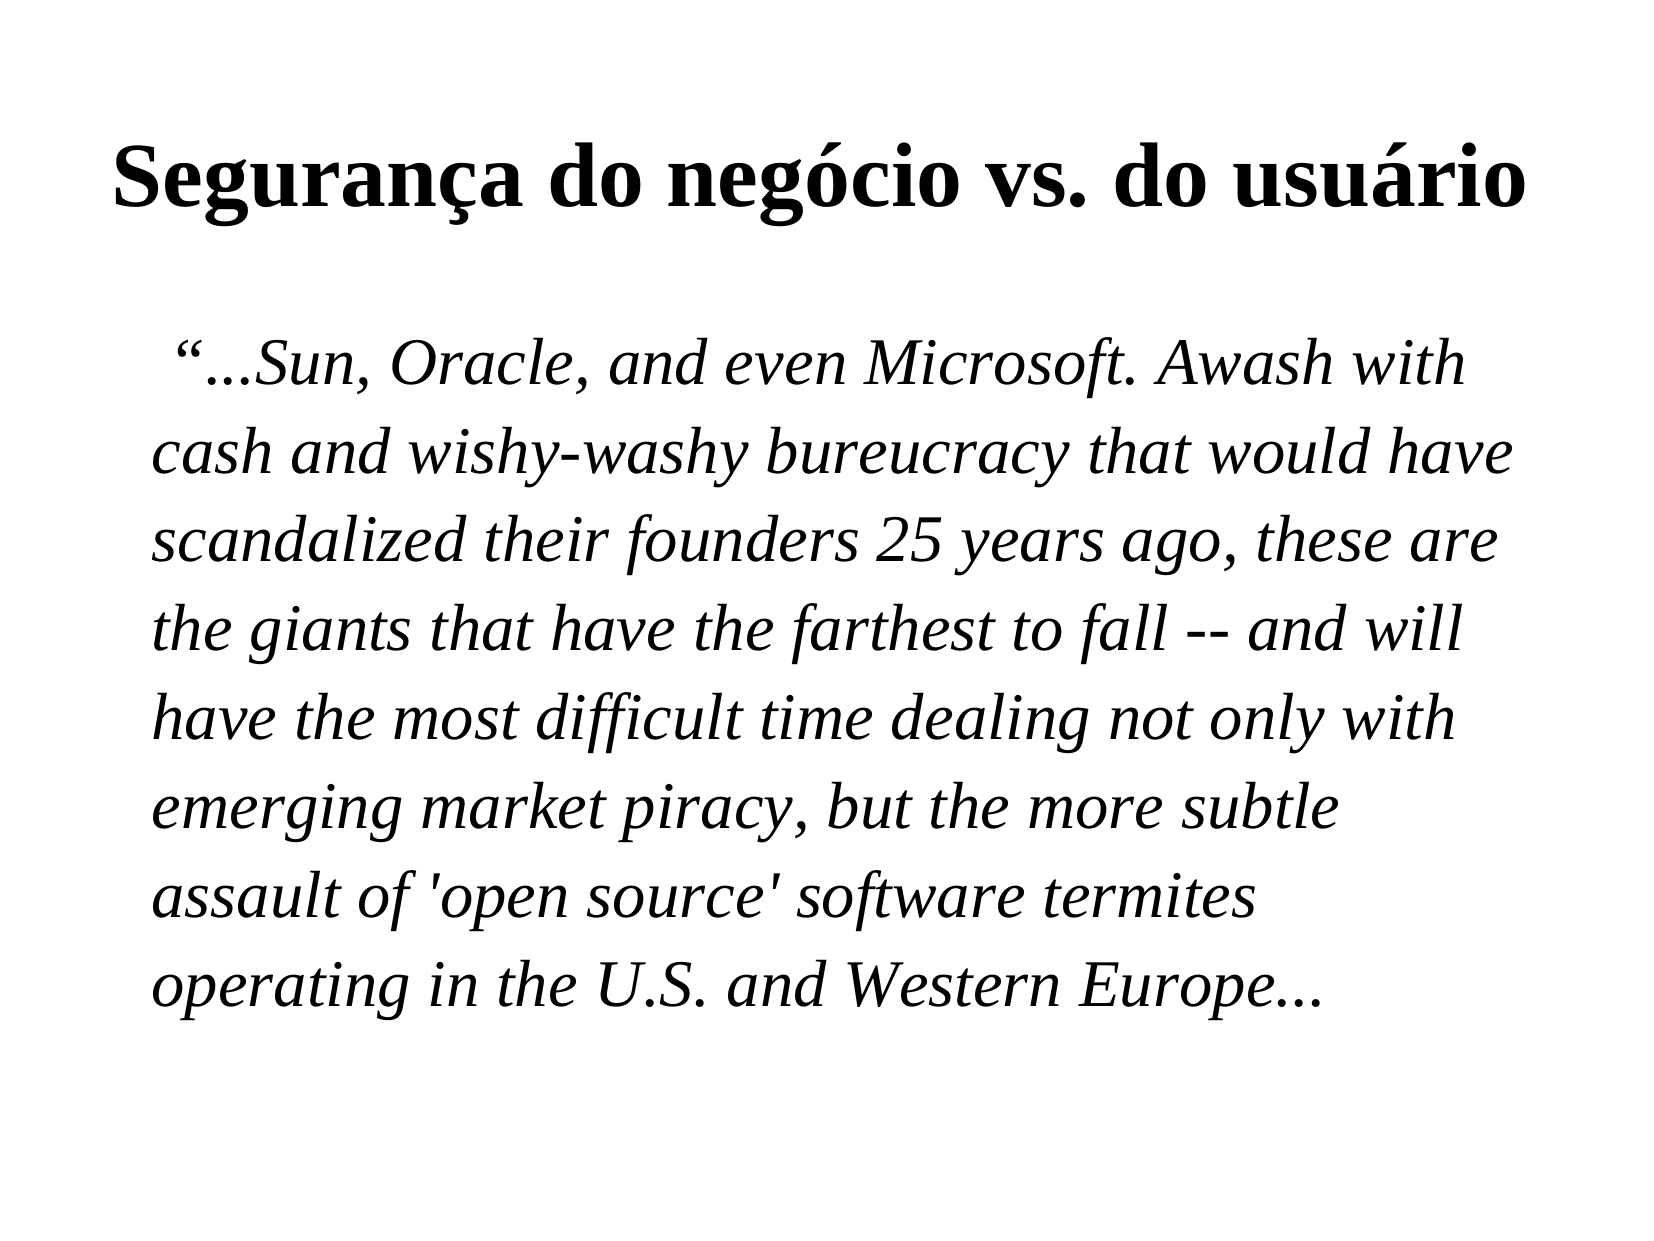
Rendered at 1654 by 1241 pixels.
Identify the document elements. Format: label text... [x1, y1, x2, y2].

title Segurança do negócio vs. do usuário [93, 81, 1549, 269]
text_box “...Sun, Oracle, and even Microsoft. Awash with cash and wishy-washy bureucracy that would have scandalized their founders 25 years ago, these are the giants that have the farthest to fall -- and will have the most difficult time dealing not only with emerging market piracy, but the more subtle assault of 'open source' software termites operating in the U.S. and Western Europe... [151, 309, 1521, 1162]
